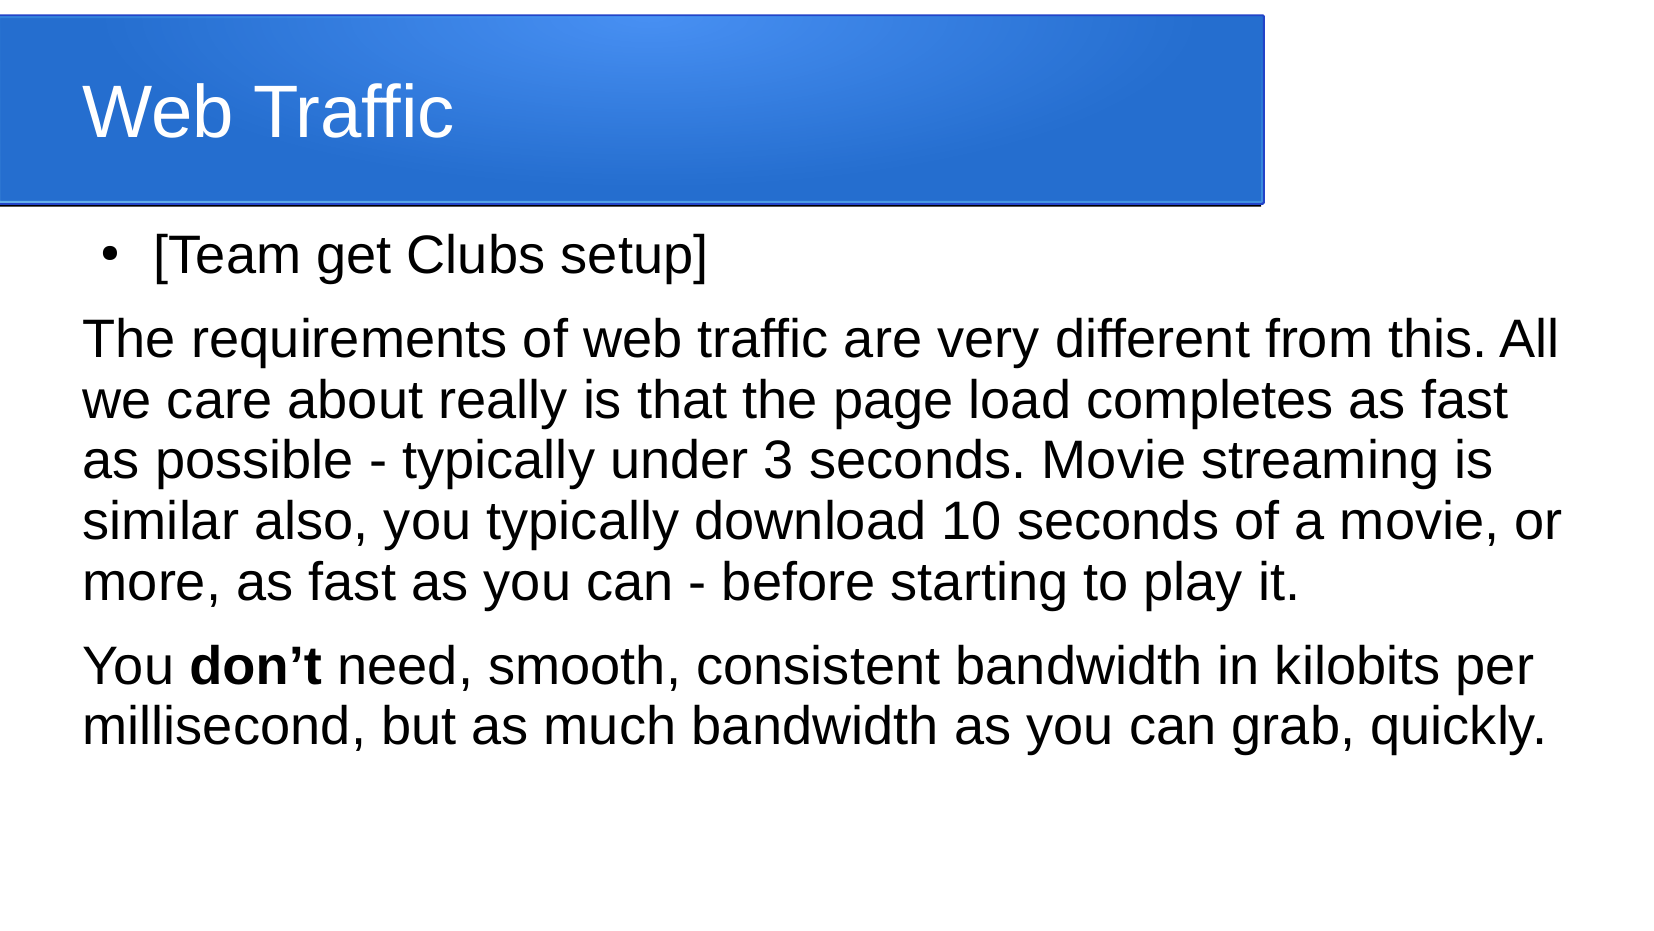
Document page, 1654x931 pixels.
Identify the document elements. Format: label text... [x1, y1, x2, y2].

list [Team get Clubs setup] The requirements of web traffic are very different from this. All we care about really is that the page load completes as fast as possible - typically under 3 seconds. Movie streaming is similar also, you typically download 10 seconds of a movie, or more, as fast as you can - before starting to play it. You don’t need, smooth, consistent bandwidth in kilobits per millisecond, but as much bandwidth as you can grab, quickly. [82, 224, 1571, 764]
title Web Traffic [82, 35, 1235, 189]
